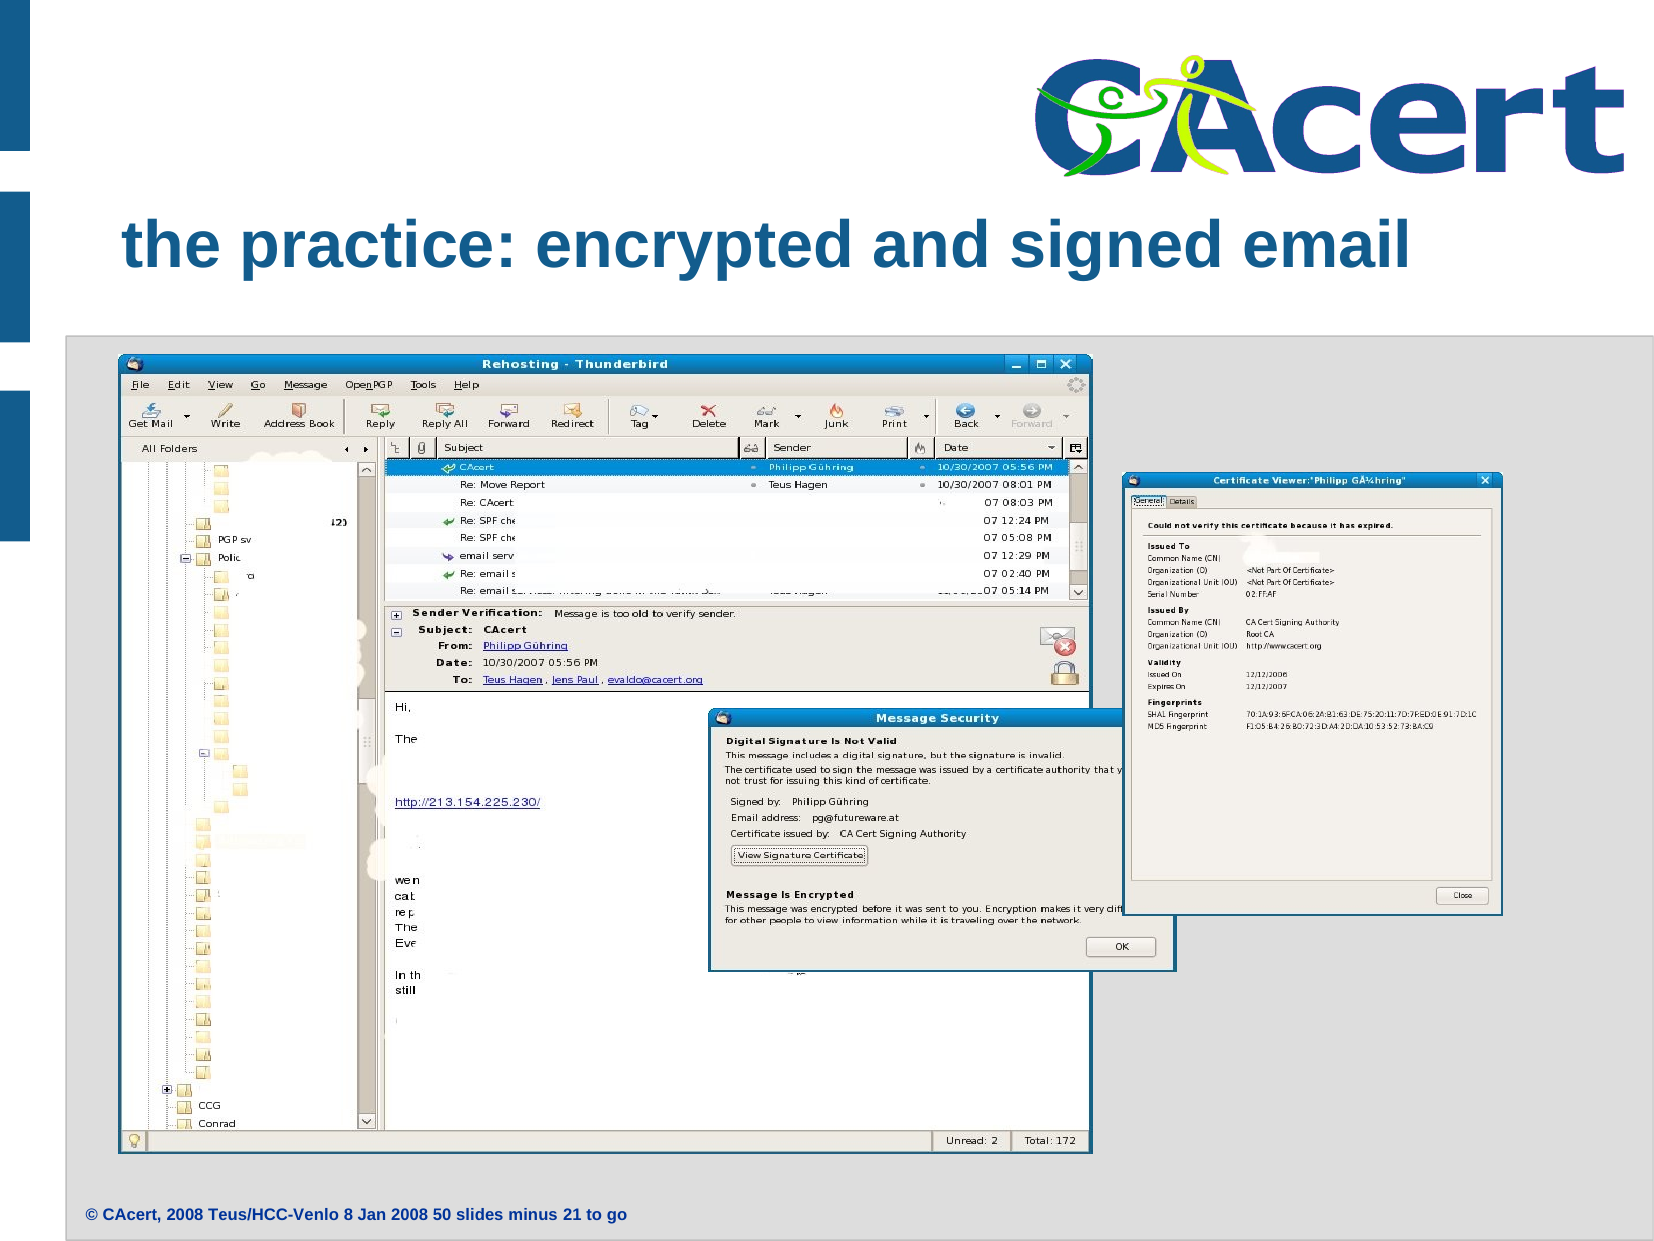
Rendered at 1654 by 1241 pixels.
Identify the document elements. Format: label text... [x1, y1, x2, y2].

list [121, 344, 1595, 1238]
picture [118, 354, 1503, 1154]
picture [565, 362, 572, 368]
title the practice: encrypted and signed email [121, 177, 1533, 316]
picture [1033, 53, 1625, 178]
picture [1080, 354, 1093, 365]
